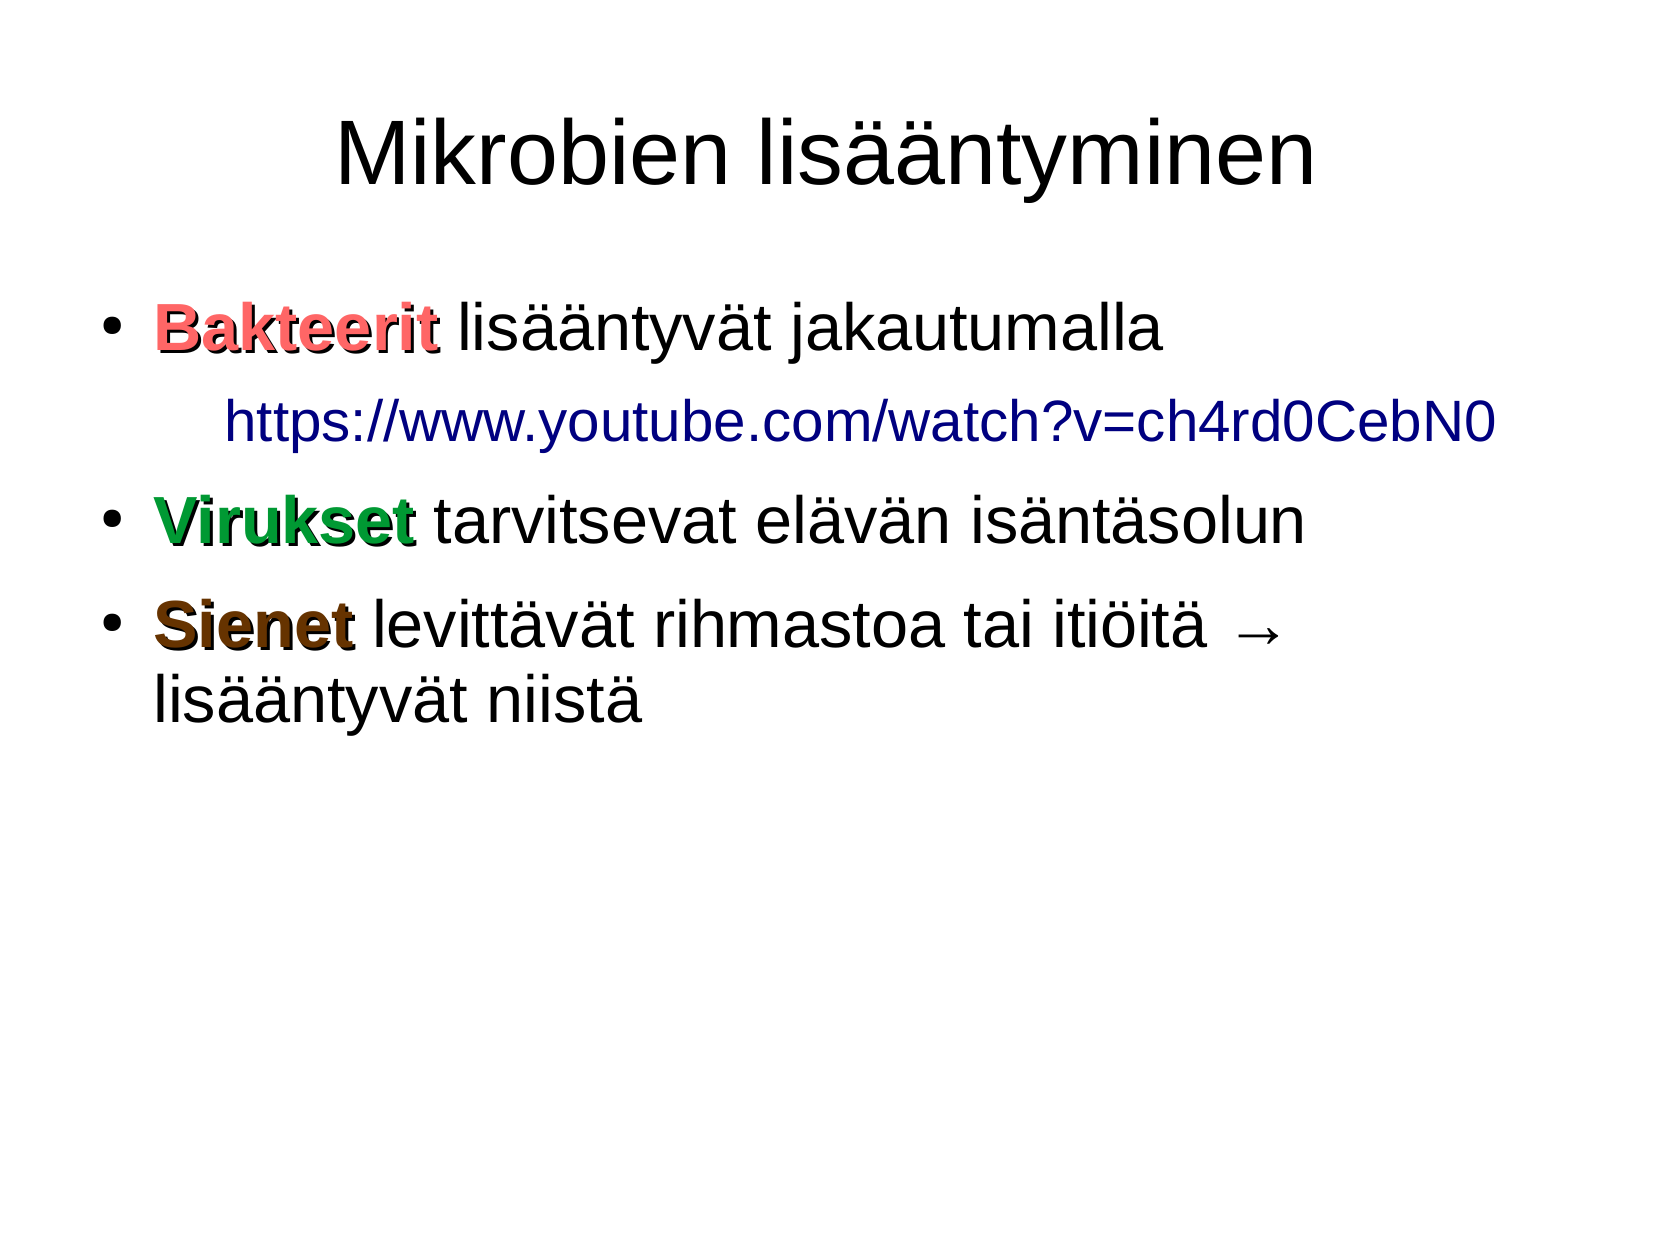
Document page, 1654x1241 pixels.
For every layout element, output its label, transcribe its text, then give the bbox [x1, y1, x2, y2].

title Mikrobien lisääntyminen [82, 49, 1571, 257]
list Bakteerit lisääntyvät jakautumalla https://www.youtube.com/watch?v=ch4rd0CebN0 Virukset tarvitsevat elävän isäntäsolun Sienet levittävät rihmastoa tai itiöitä → lisääntyvät niistä [82, 290, 1571, 1010]
